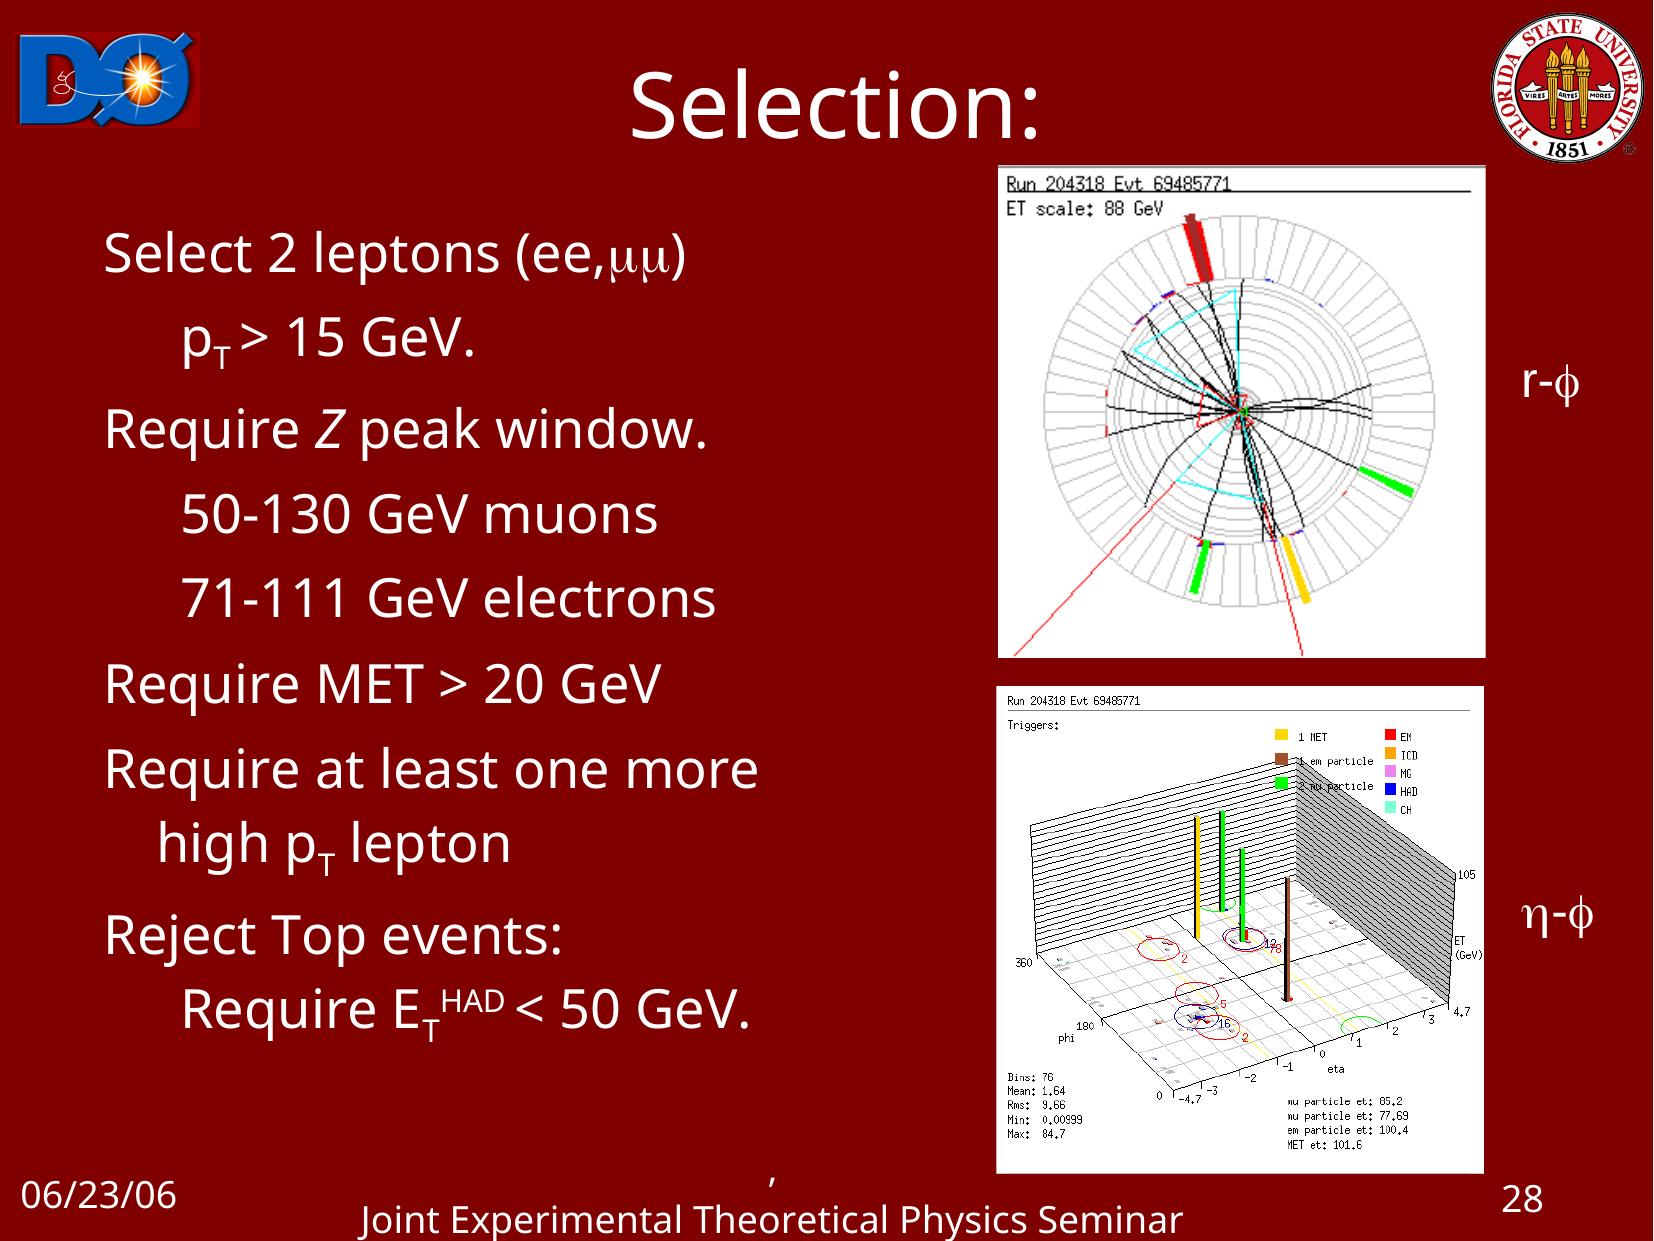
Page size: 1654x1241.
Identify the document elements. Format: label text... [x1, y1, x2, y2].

text_box r-f [1506, 344, 1615, 425]
picture [998, 165, 1486, 658]
picture [1489, 11, 1646, 165]
picture [996, 686, 1484, 1174]
text_box h-f [1506, 876, 1615, 957]
title Selection: [196, 0, 1475, 208]
list Select 2 leptons (ee,mm) pT > 15 GeV. Require Z peak window. 50-130 GeV muons 71-111 GeV electrons Require MET > 20 GeV Require at least one more high pT lepton Reject Top events: Require ETHAD < 50 GeV. [70, 206, 866, 1070]
picture [13, 32, 196, 128]
